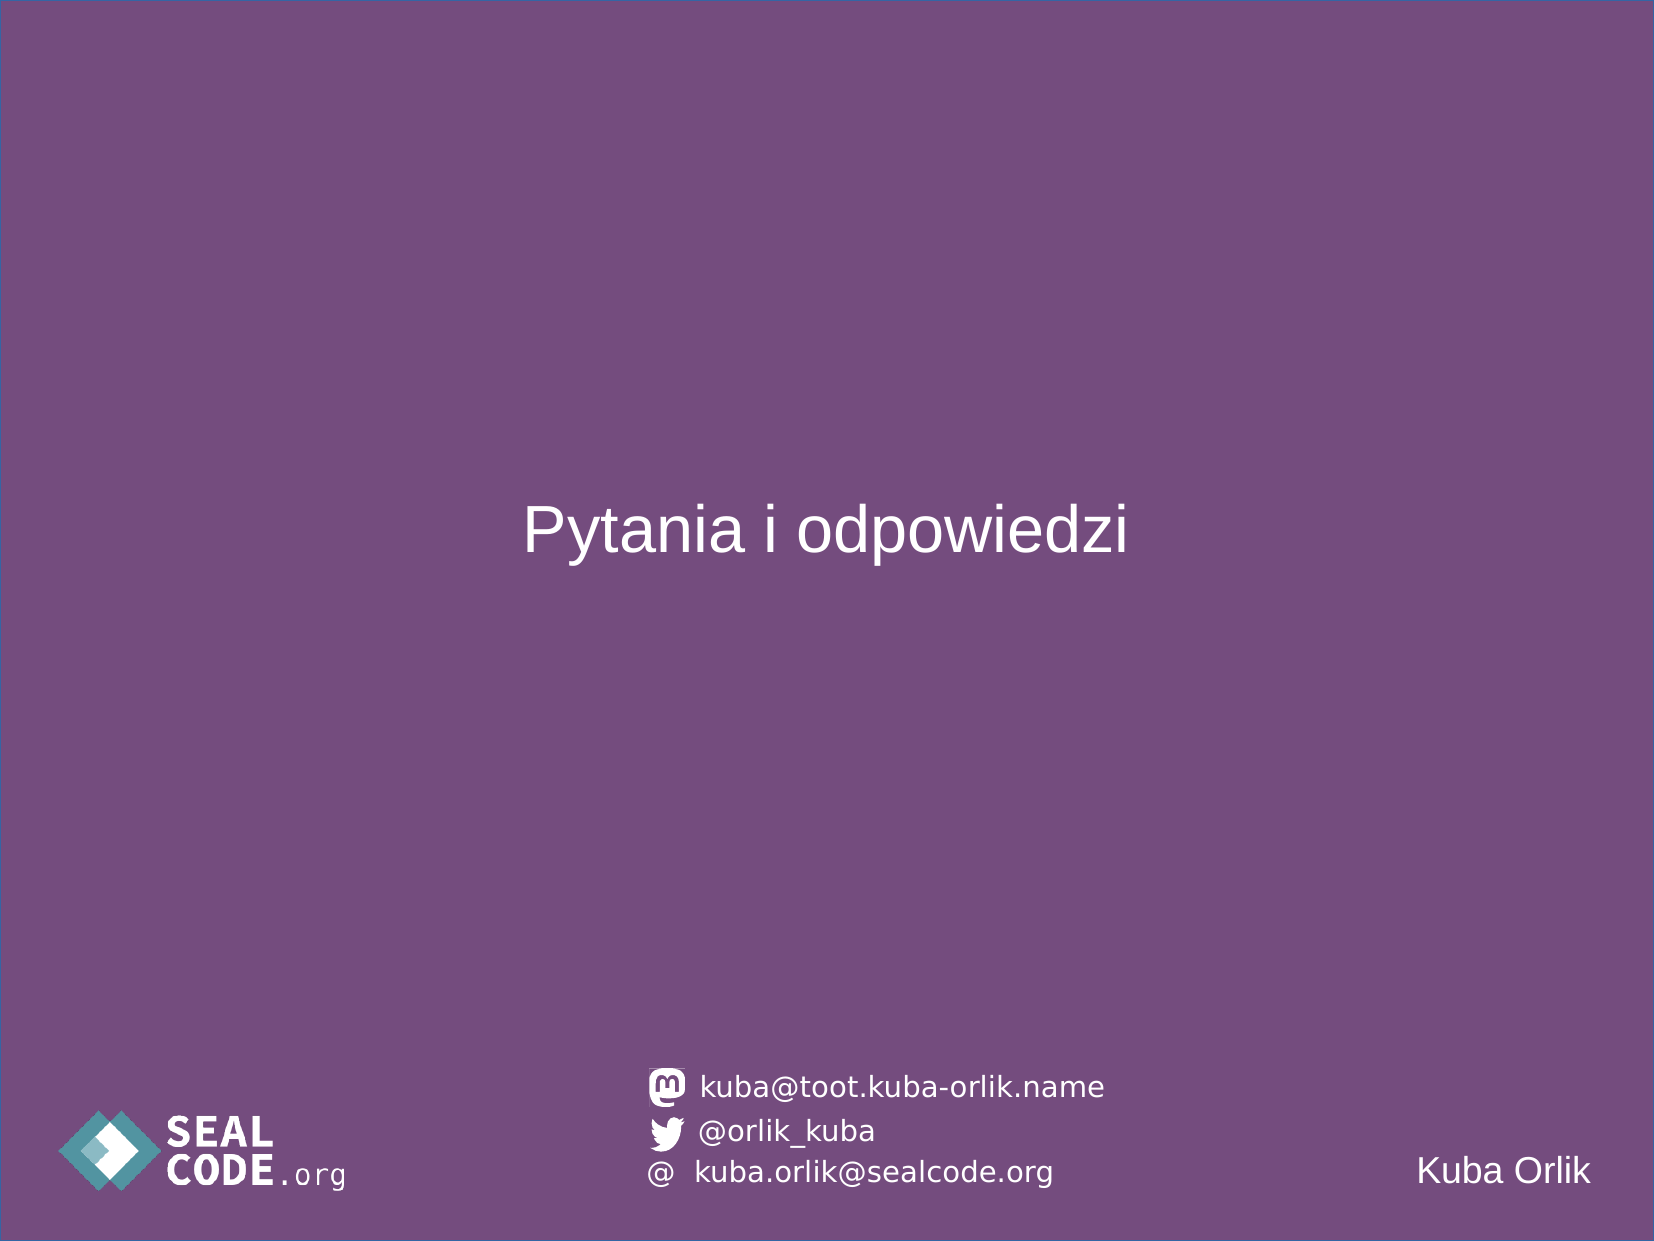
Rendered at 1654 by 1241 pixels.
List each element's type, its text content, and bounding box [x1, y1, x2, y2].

picture [58, 1110, 344, 1191]
subtitle Pytania i odpowiedzi [82, 49, 1571, 1010]
